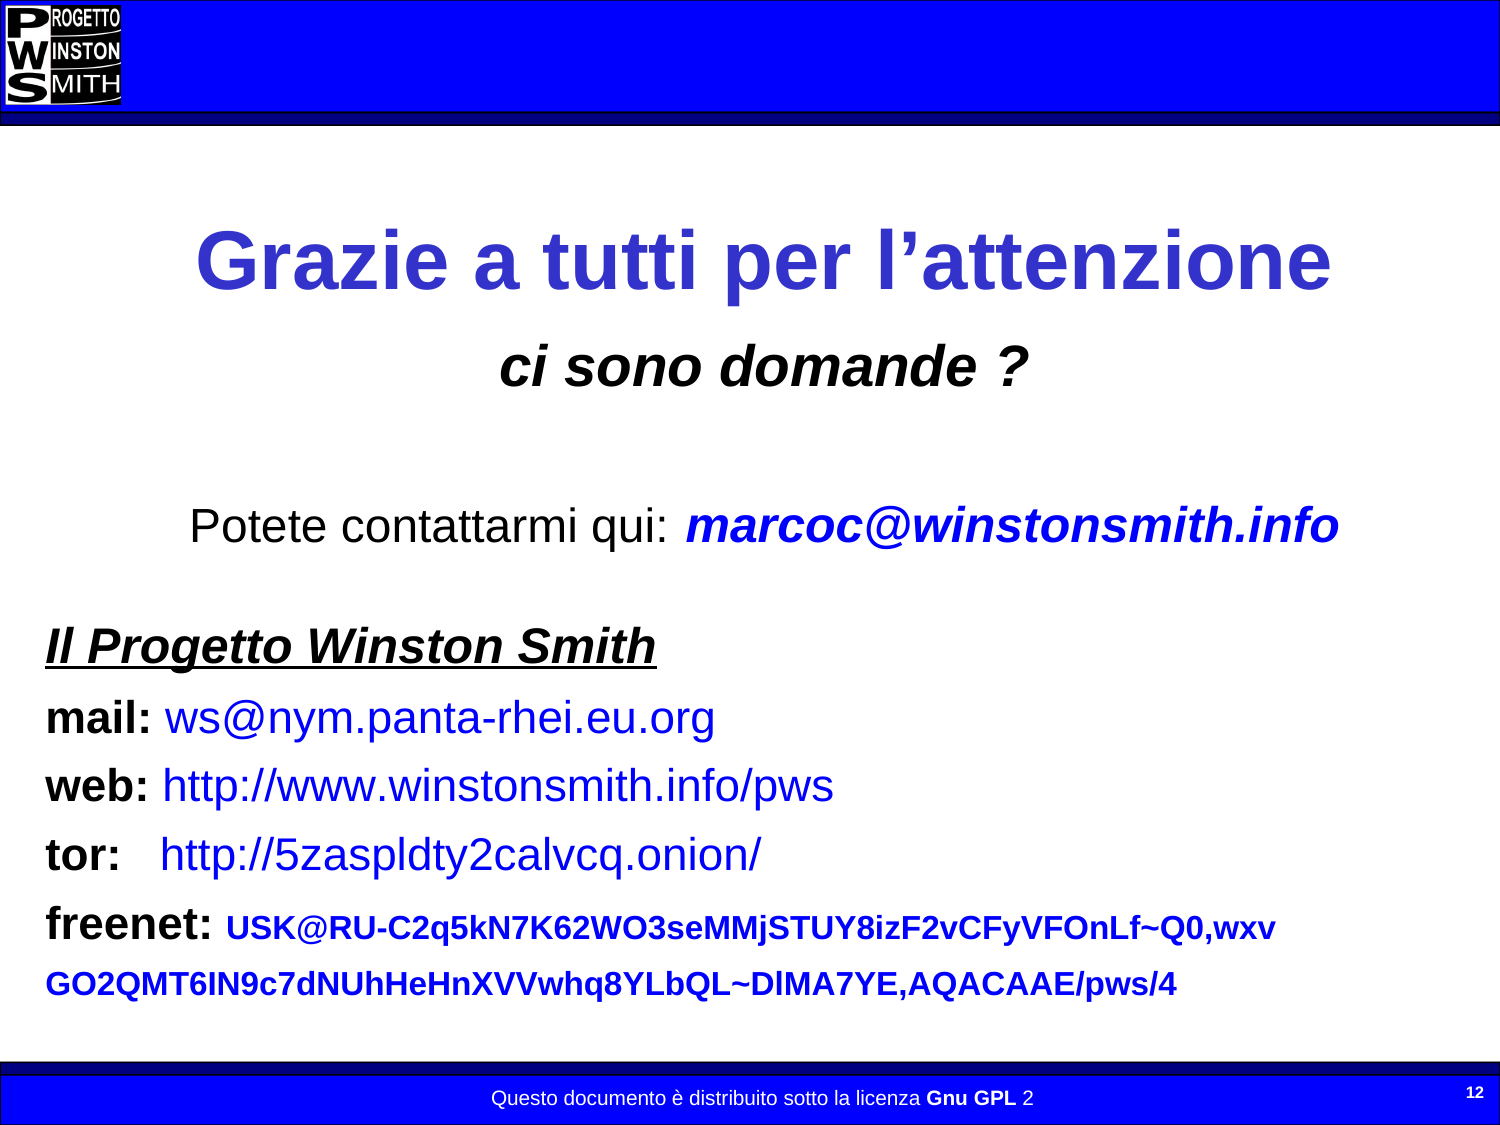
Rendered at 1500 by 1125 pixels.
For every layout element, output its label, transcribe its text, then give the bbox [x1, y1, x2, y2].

text_box Grazie a tutti per l’attenzione ci sono domande ? Potete contattarmi qui: marcoc@winstonsmith.info Il Progetto Winston Smith mail: ws@nym.panta-rhei.eu.org web: http://www.winstonsmith.info/pws tor: http://5zaspldty2calvcq.onion/ freenet: USK@RU-C2q5kN7K62WO3seMMjSTUY8izF2vCFyVFOnLf~Q0,wxv GO2QMT6IN9c7dNUhHeHnXVVwhq8YLbQL~DlMA7YE,AQACAAE/pws/4 [29, 124, 1500, 1082]
picture [5, 5, 121, 105]
